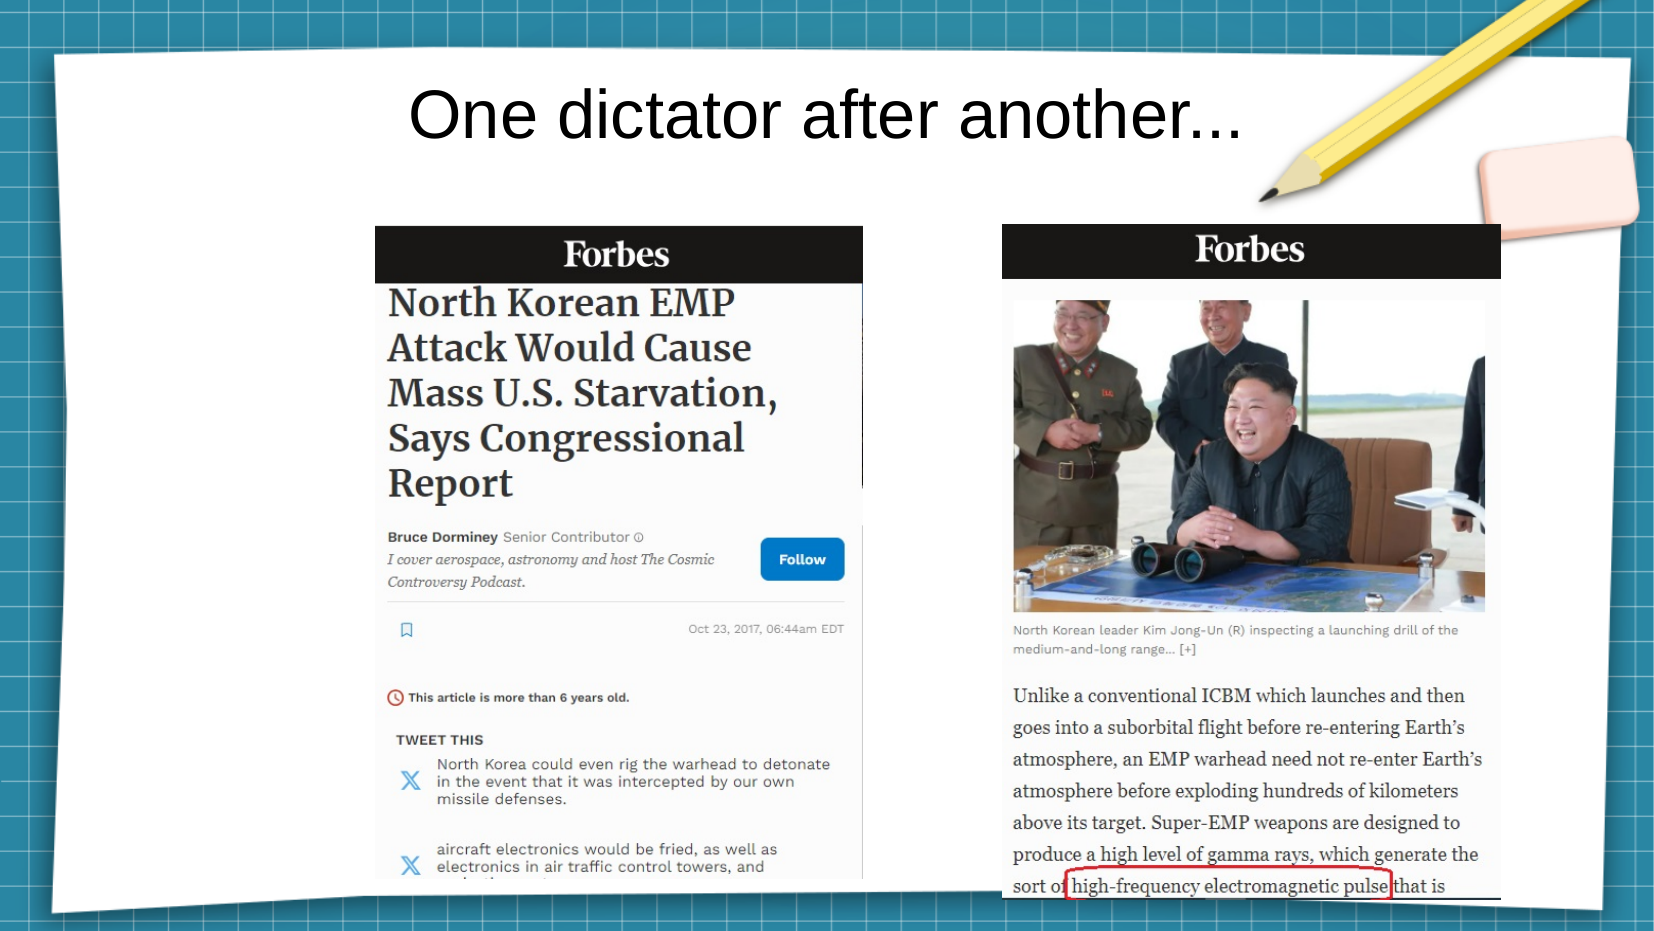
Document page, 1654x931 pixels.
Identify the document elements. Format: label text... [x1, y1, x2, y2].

picture [0, 0, 1654, 931]
title One dictator after another... [82, 37, 1571, 193]
